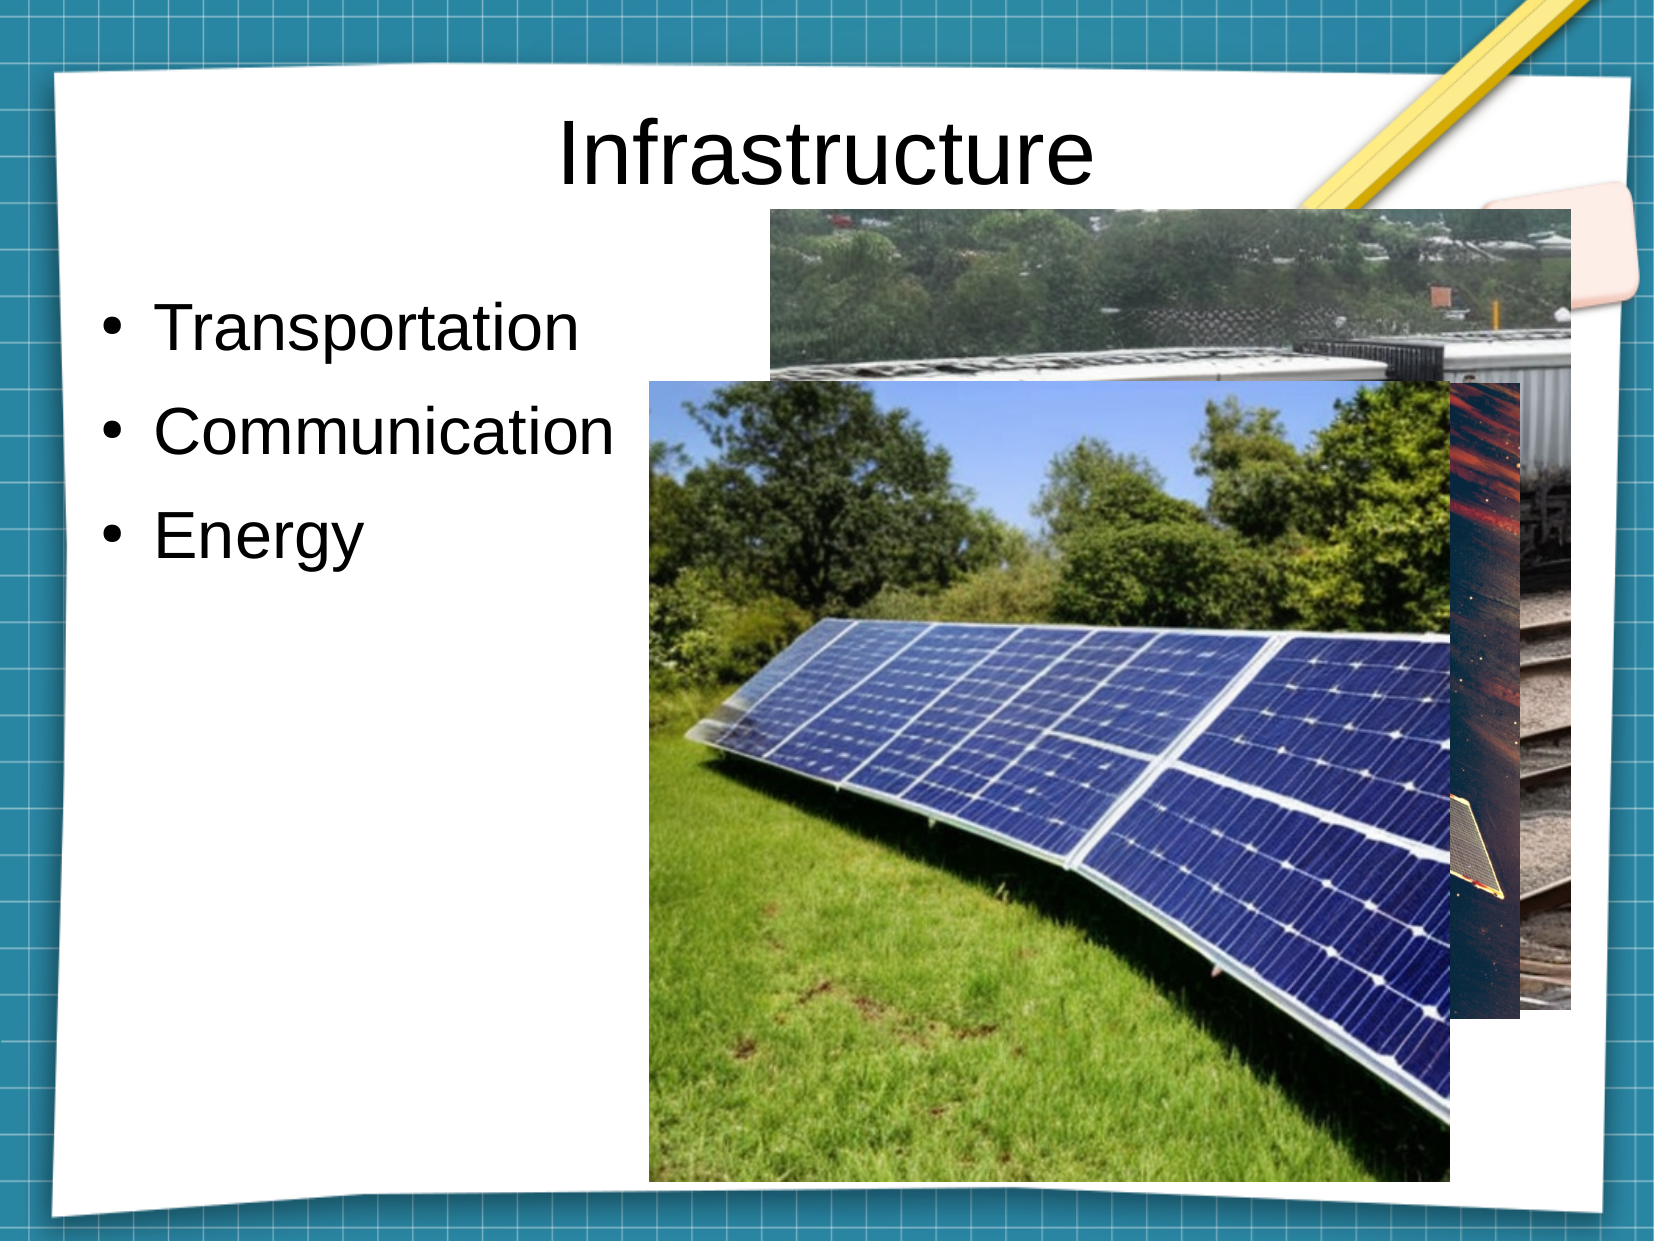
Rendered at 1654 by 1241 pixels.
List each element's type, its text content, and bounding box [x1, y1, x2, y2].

picture [0, 0, 1654, 1241]
title Infrastructure [82, 49, 1571, 257]
list Transportation Communication Energy [82, 290, 770, 1010]
